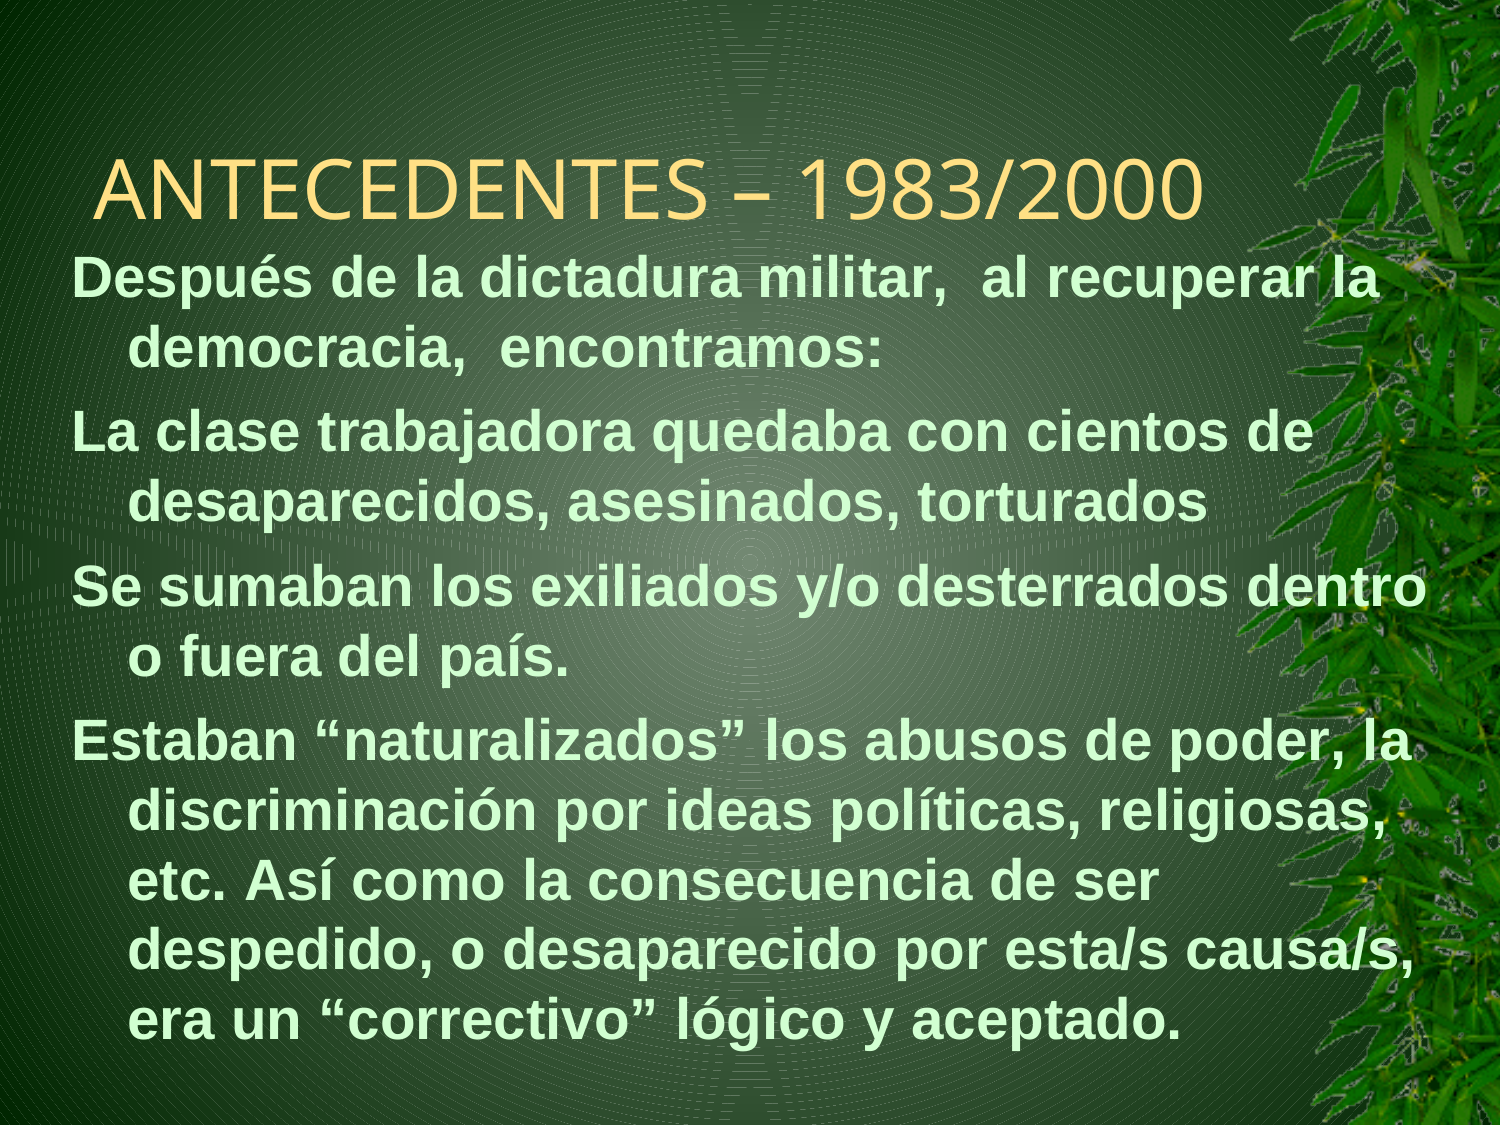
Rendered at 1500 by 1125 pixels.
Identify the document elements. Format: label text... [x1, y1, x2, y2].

list Después de la dictadura militar, al recuperar la democracia, encontramos: La clase trabajadora quedaba con cientos de desaparecidos, asesinados, torturados Se sumaban los exiliados y/o desterrados dentro o fuera del país. Estaban “naturalizados” los abusos de poder, la discriminación por ideas políticas, religiosas, etc. Así como la consecuencia de ser despedido, o desaparecido por esta/s causa/s, era un “correctivo” lógico y aceptado. [0, 231, 1466, 1125]
title ANTECEDENTES – 1983/2000 [37, 26, 1263, 231]
